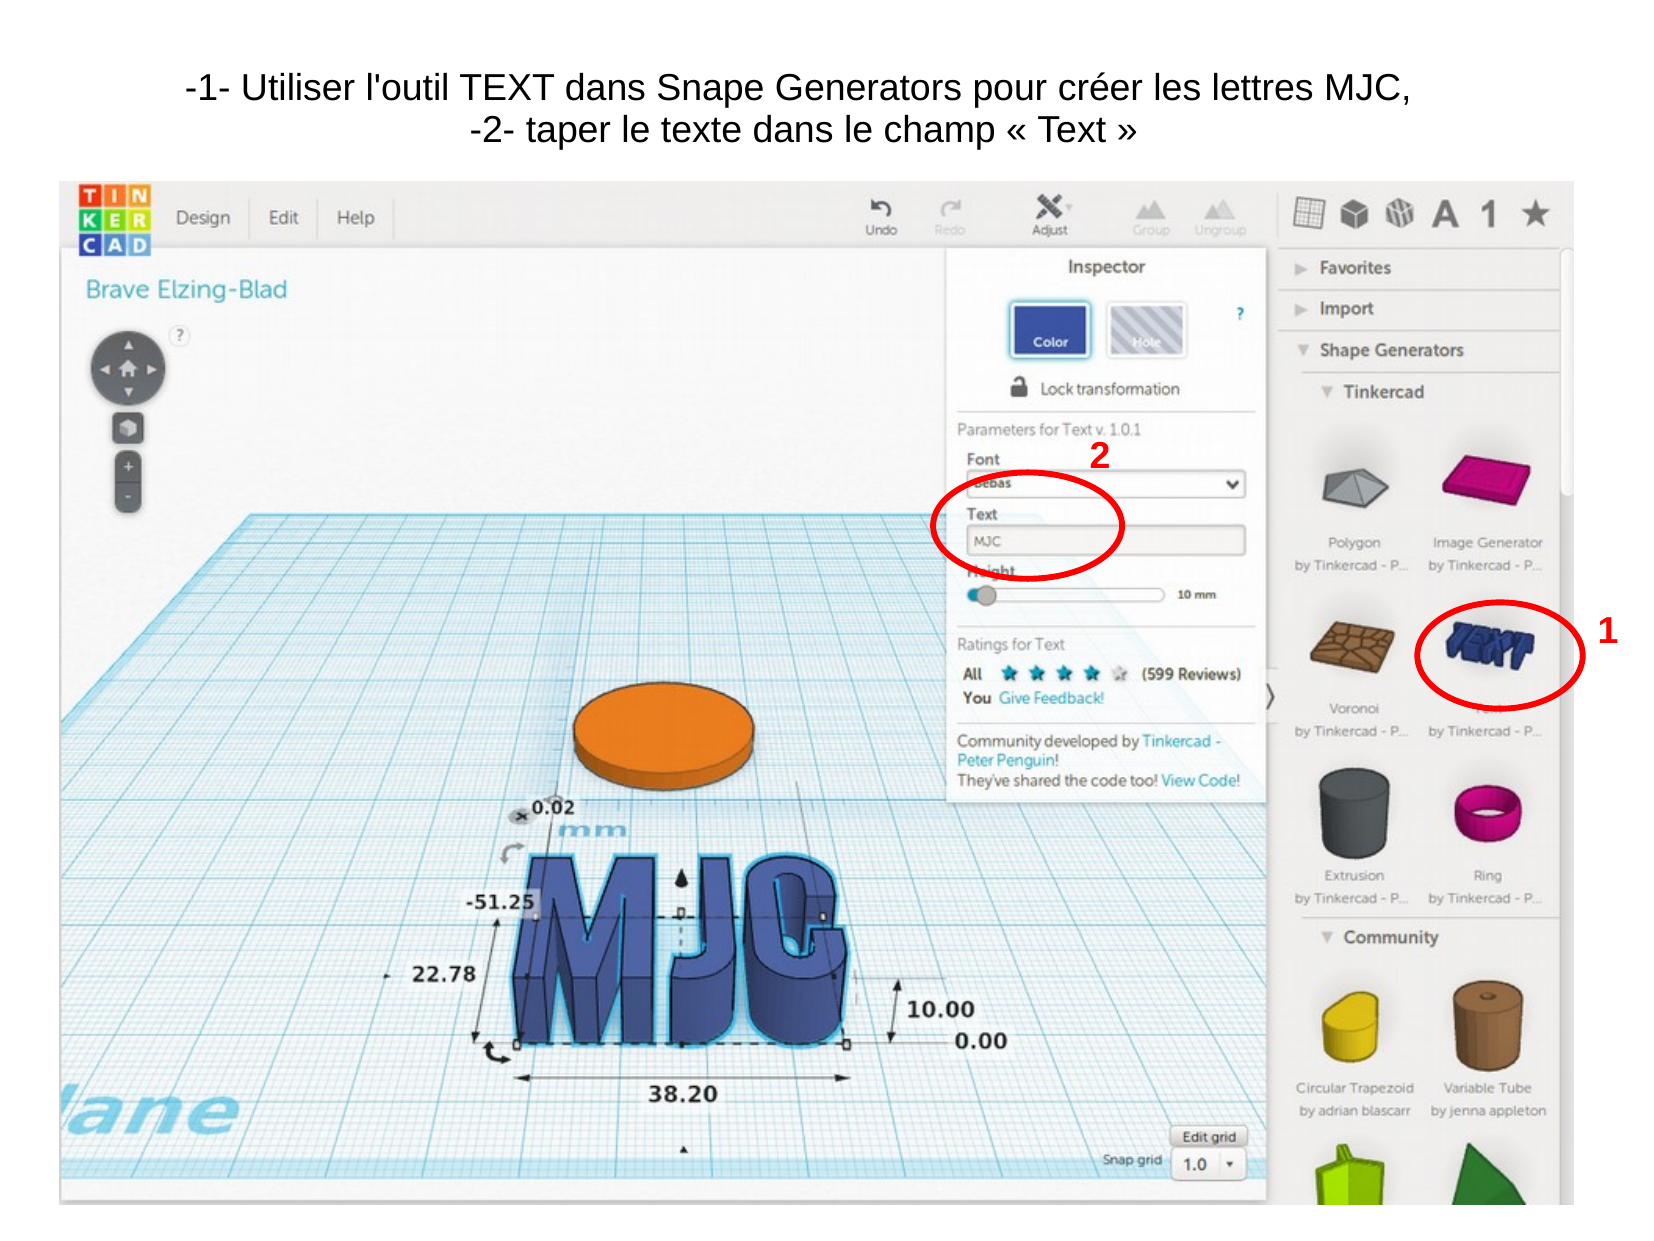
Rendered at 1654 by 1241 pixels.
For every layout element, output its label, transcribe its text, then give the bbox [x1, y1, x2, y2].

text_box -1- Utiliser l'outil TEXT dans Snape Generators pour créer les lettres MJC, -2- taper le texte dans le champ « Text » [94, 59, 1524, 158]
text_box 2 [1074, 427, 1123, 527]
text_box 1 [1582, 602, 1630, 660]
picture [59, 181, 1574, 1205]
picture [1421, 606, 1574, 705]
